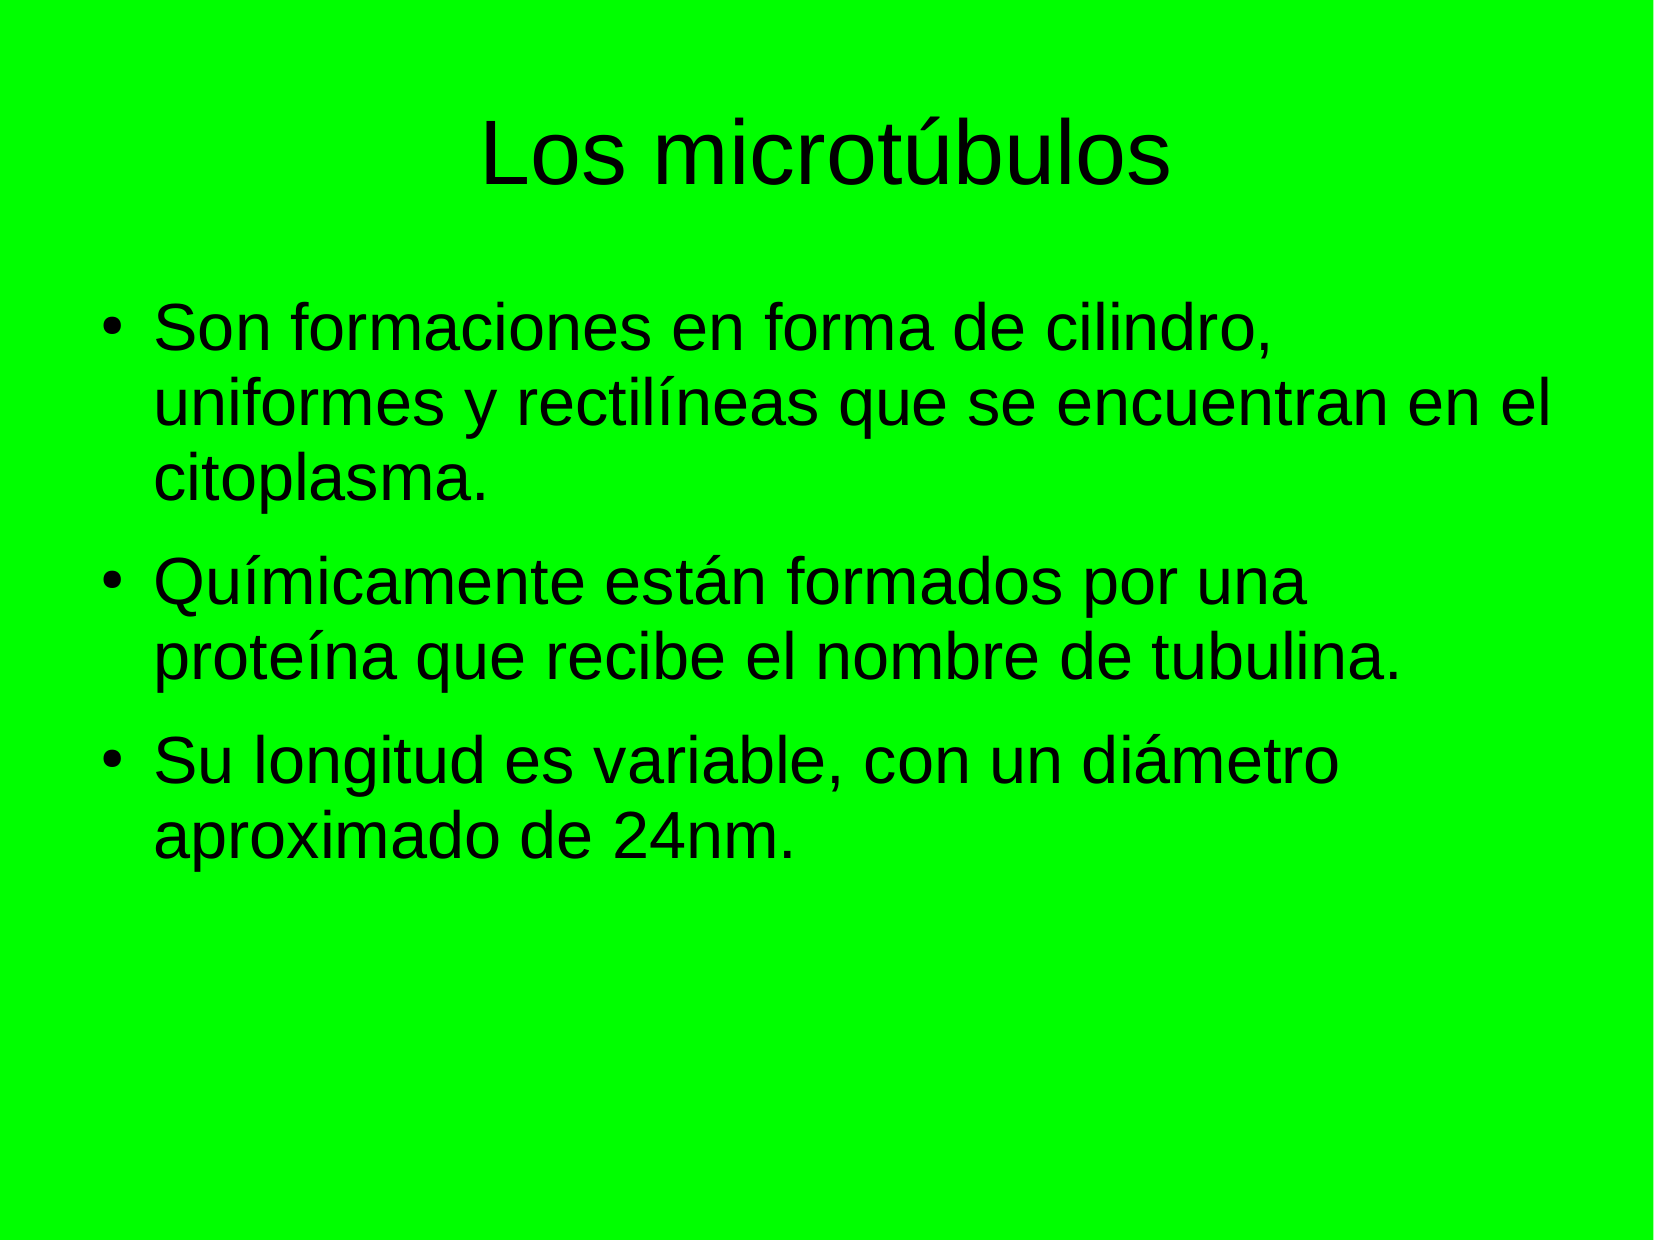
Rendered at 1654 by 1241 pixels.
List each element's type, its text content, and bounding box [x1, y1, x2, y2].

list Son formaciones en forma de cilindro, uniformes y rectilíneas que se encuentran en el citoplasma. Químicamente están formados por una proteína que recibe el nombre de tubulina. Su longitud es variable, con un diámetro aproximado de 24nm. [82, 290, 1571, 1109]
title Los microtúbulos [82, 49, 1571, 257]
